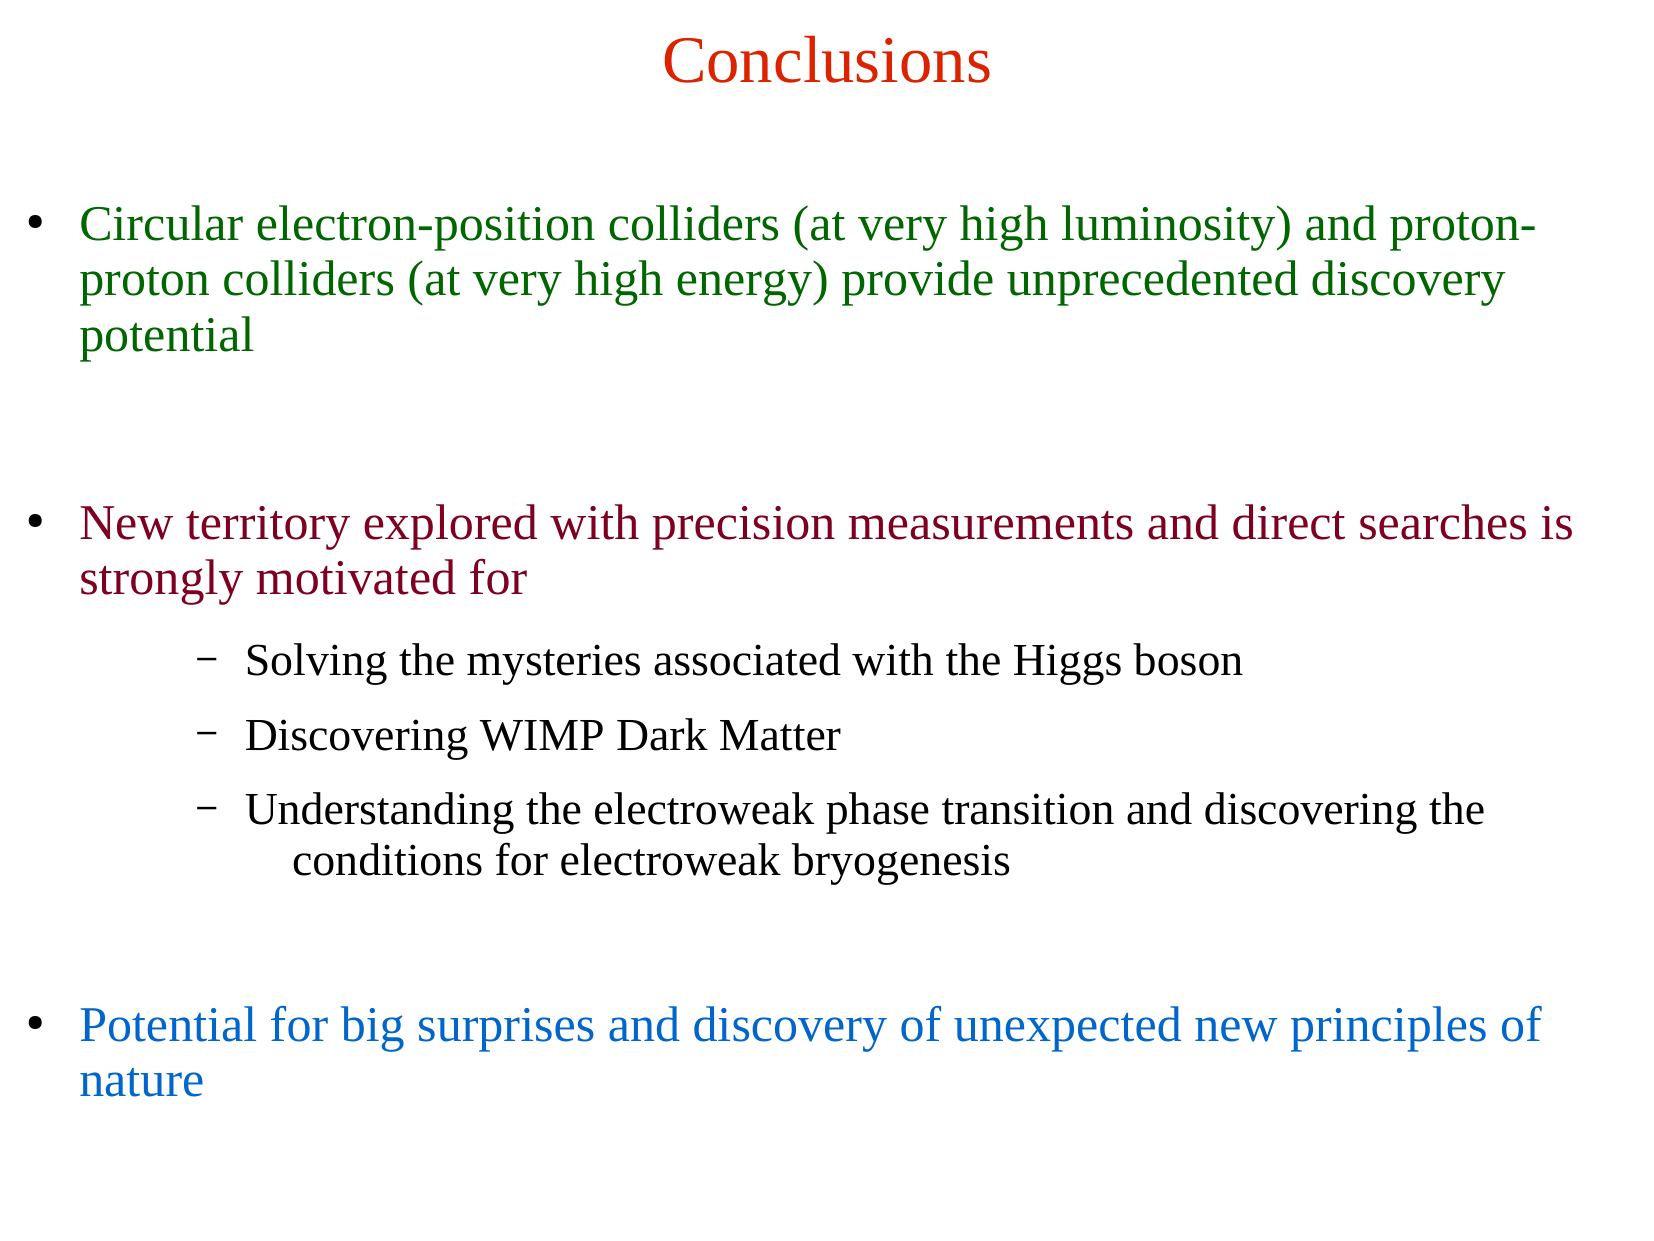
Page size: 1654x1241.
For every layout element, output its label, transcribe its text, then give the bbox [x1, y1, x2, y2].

list Circular electron-position colliders (at very high luminosity) and proton-proton colliders (at very high energy) provide unprecedented discovery potential New territory explored with precision measurements and direct searches is strongly motivated for Solving the mysteries associated with the Higgs boson Discovering WIMP Dark Matter Understanding the electroweak phase transition and discovering the conditions for electroweak bryogenesis Potential for big surprises and discovery of unexpected new principles of nature [8, 196, 1642, 1177]
list [20, 611, 1654, 1186]
title Conclusions [121, 0, 1534, 130]
